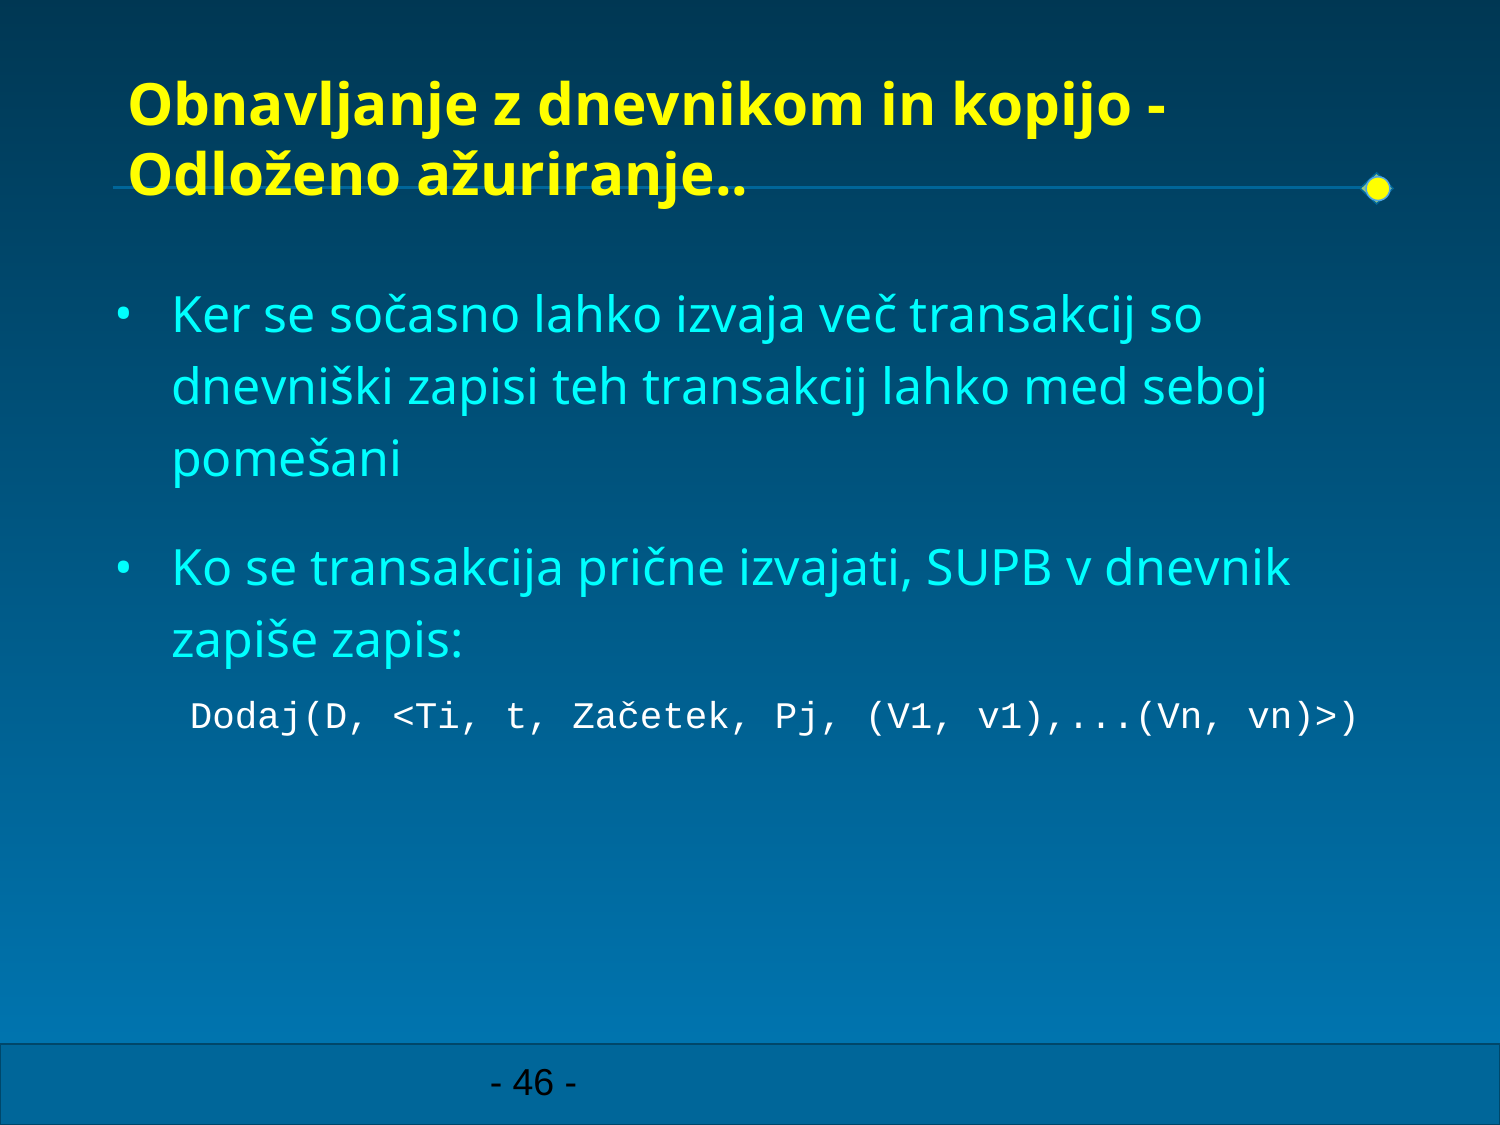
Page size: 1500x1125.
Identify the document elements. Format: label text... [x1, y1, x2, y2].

list Ker se sočasno lahko izvaja več transakcij so dnevniški zapisi teh transakcij lahko med seboj pomešani Ko se transakcija prične izvajati, SUPB v dnevnik zapiše zapis: Dodaj(D, <Ti, t, Začetek, Pj, (V1, v1),...(Vn, vn)>) [99, 262, 1412, 1035]
title Obnavljanje z dnevnikom in kopijo - Odloženo ažuriranje.. [112, 60, 1388, 216]
